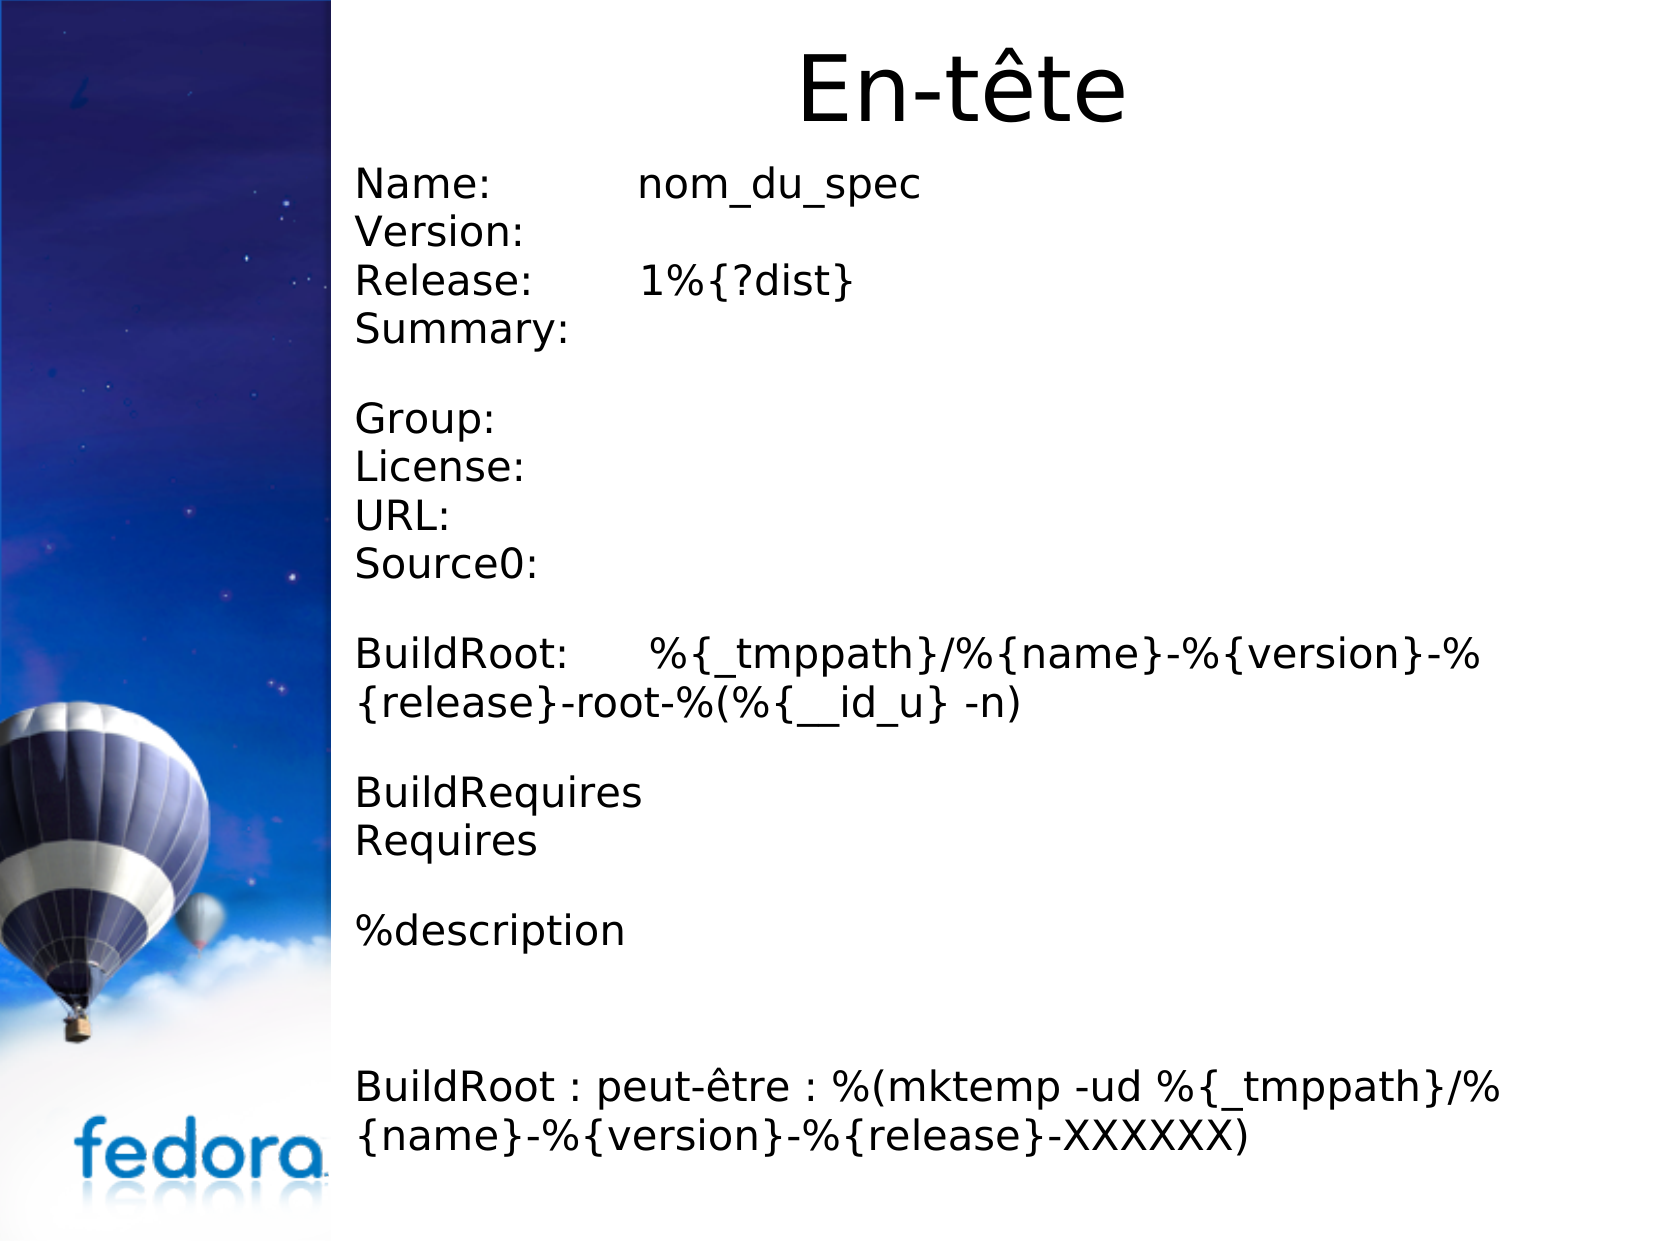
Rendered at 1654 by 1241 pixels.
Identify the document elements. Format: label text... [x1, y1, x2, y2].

picture [0, 0, 331, 1241]
list Name: nom_du_spec Version: Release: 1%{?dist} Summary: Group: License: URL: Source0: BuildRoot: %{_tmppath}/%{name}-%{version}-%{release}-root-%(%{__id_u} -n) BuildRequires Requires %description [354, 159, 1595, 987]
list BuildRoot : peut-être : %(mktemp -ud %{_tmppath}/%{name}-%{version}-%{release}-XXXXXX) [354, 1062, 1595, 1223]
title En-tête [354, 29, 1571, 150]
